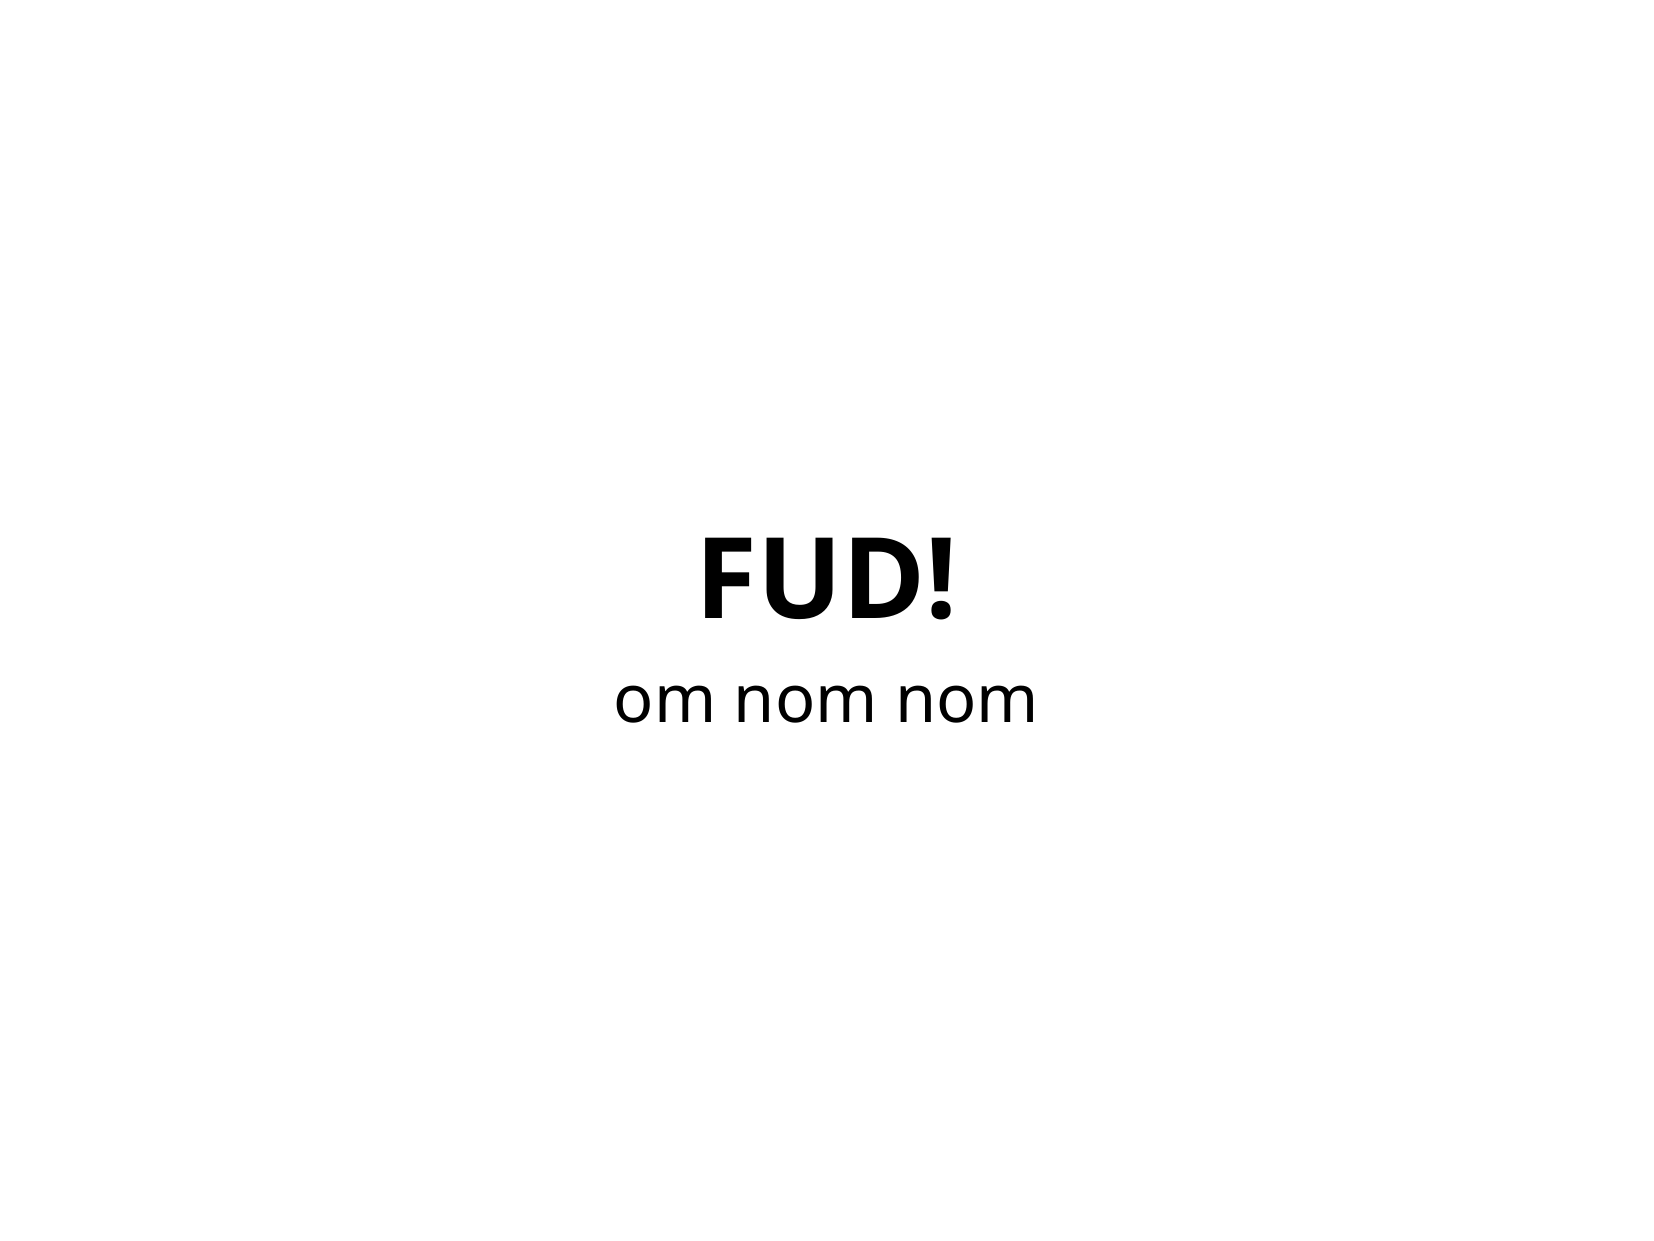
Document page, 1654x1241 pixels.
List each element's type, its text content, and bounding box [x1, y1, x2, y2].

title FUD! om nom nom [82, 516, 1571, 724]
